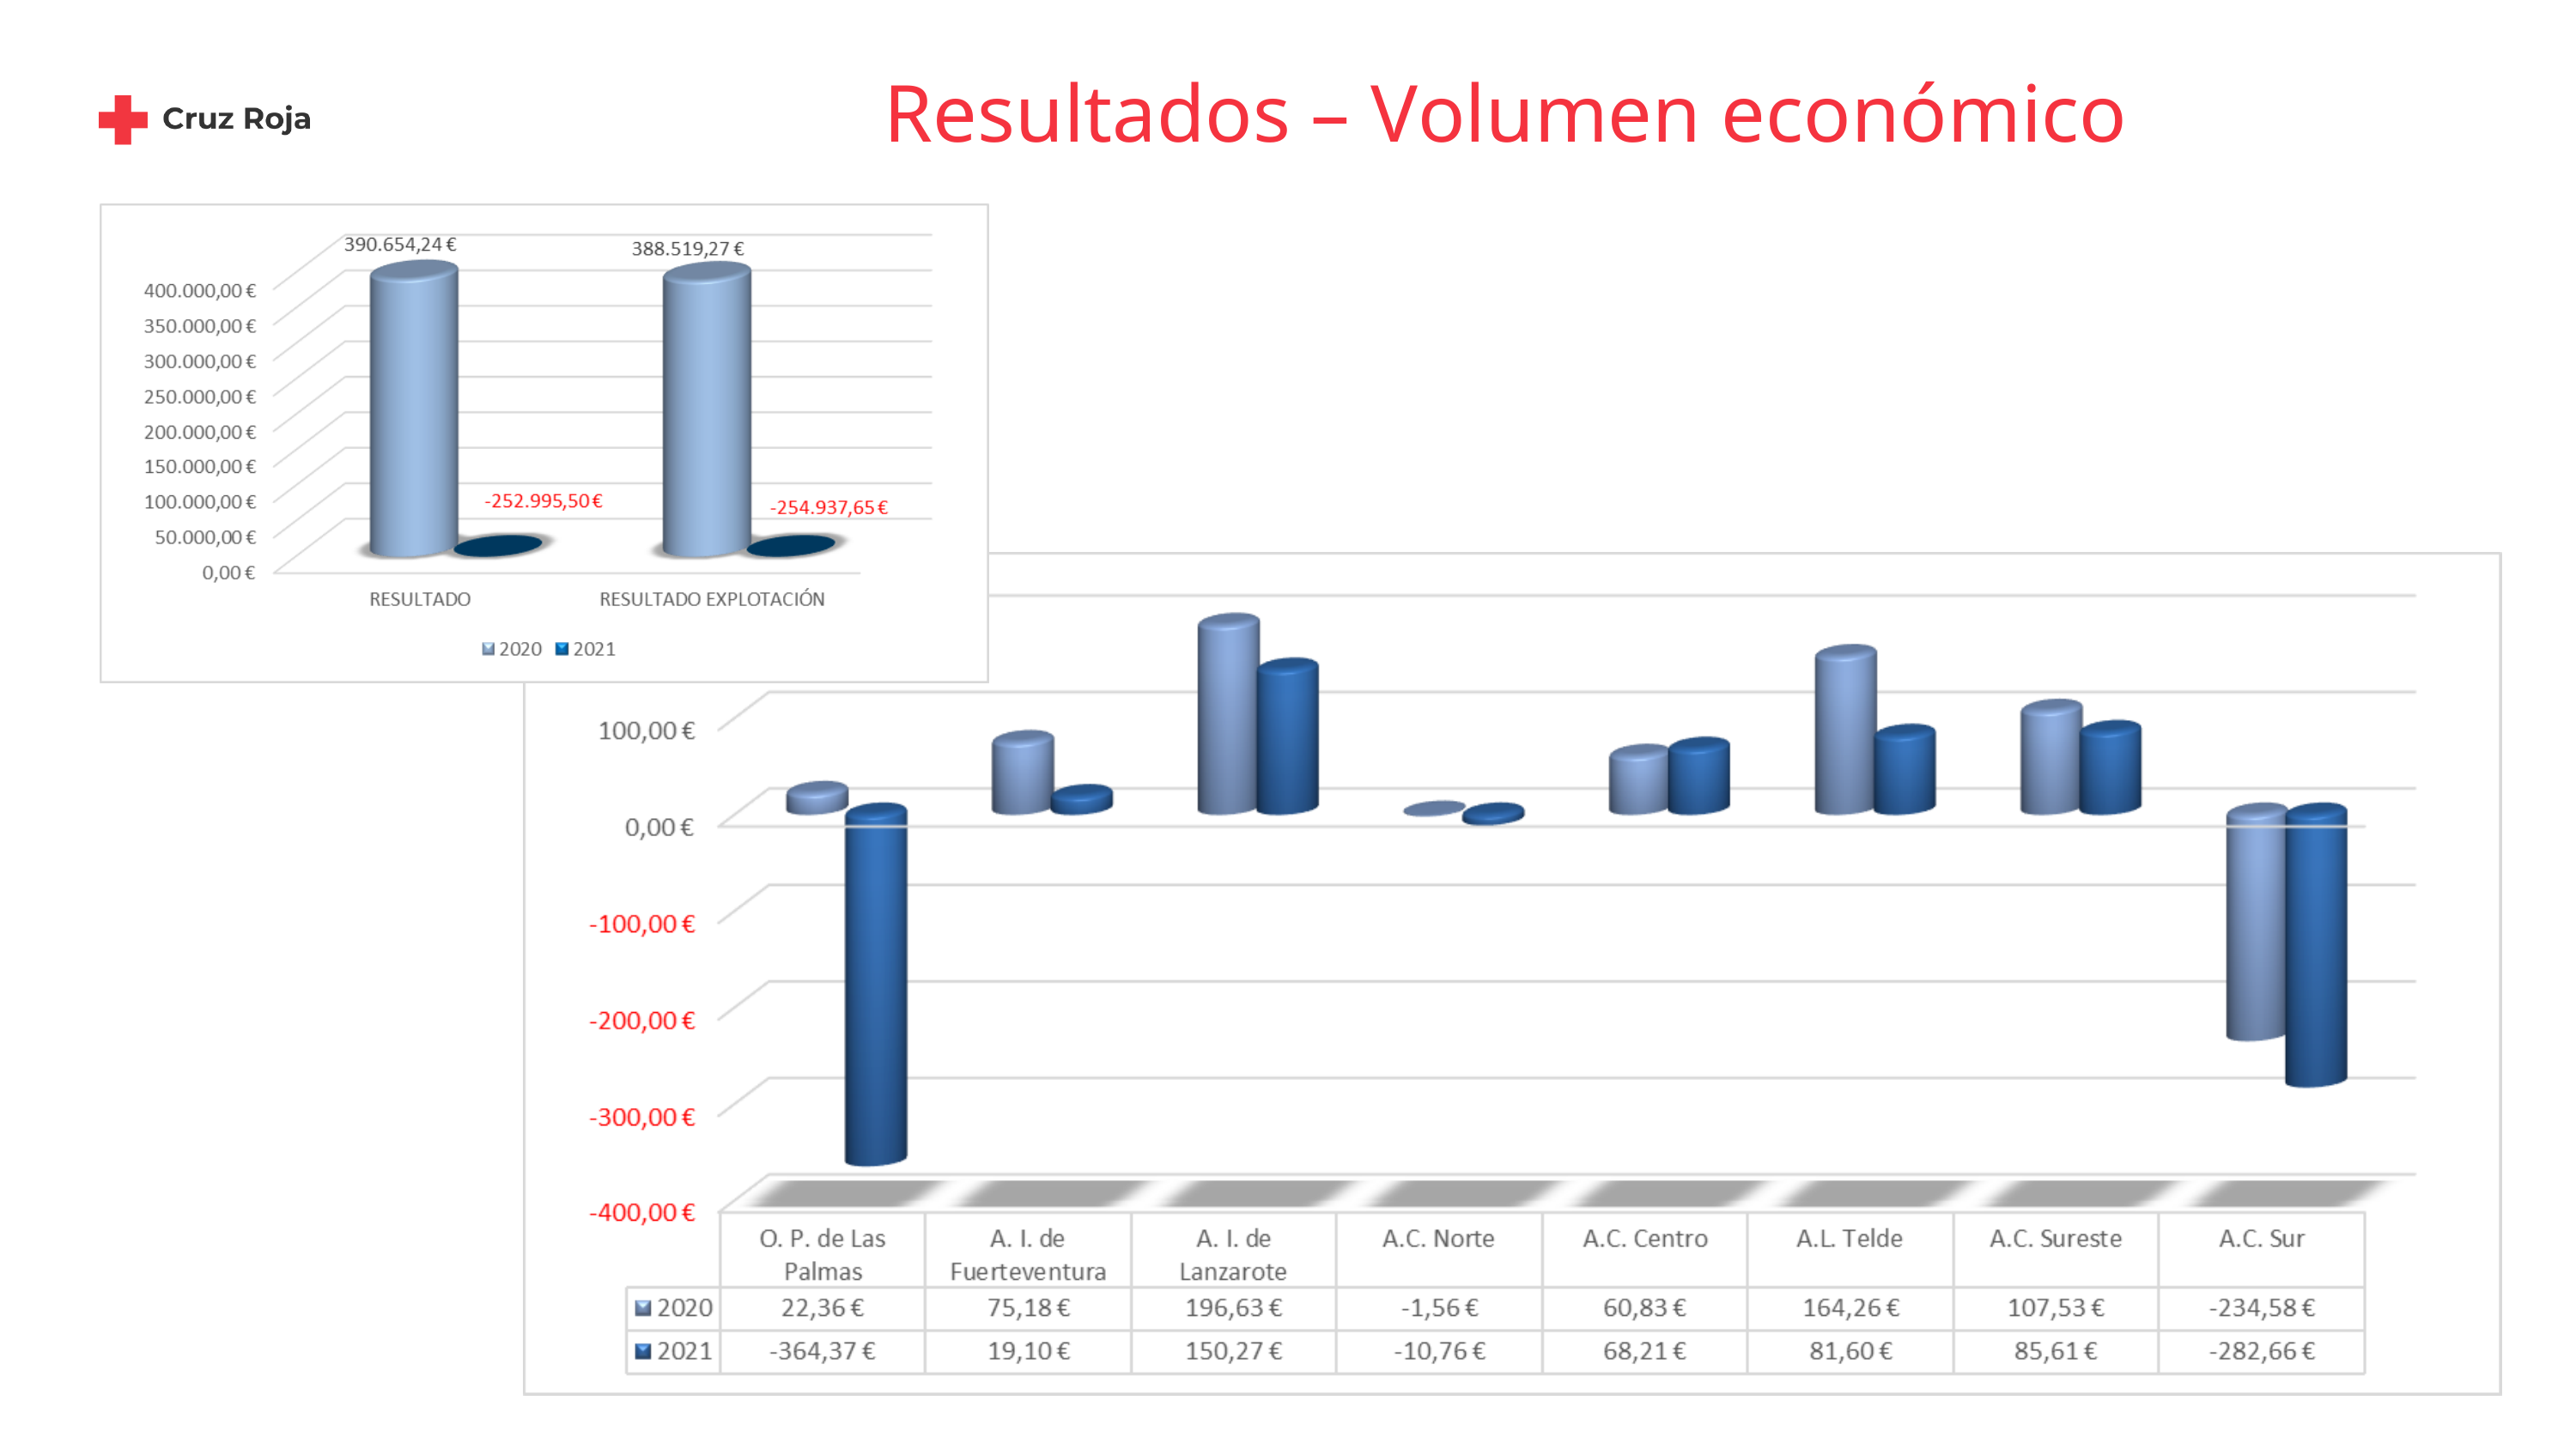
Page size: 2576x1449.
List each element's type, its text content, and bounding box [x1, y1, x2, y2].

picture [100, 203, 2502, 1396]
text_box Resultados – Volumen económico [871, 75, 2501, 165]
